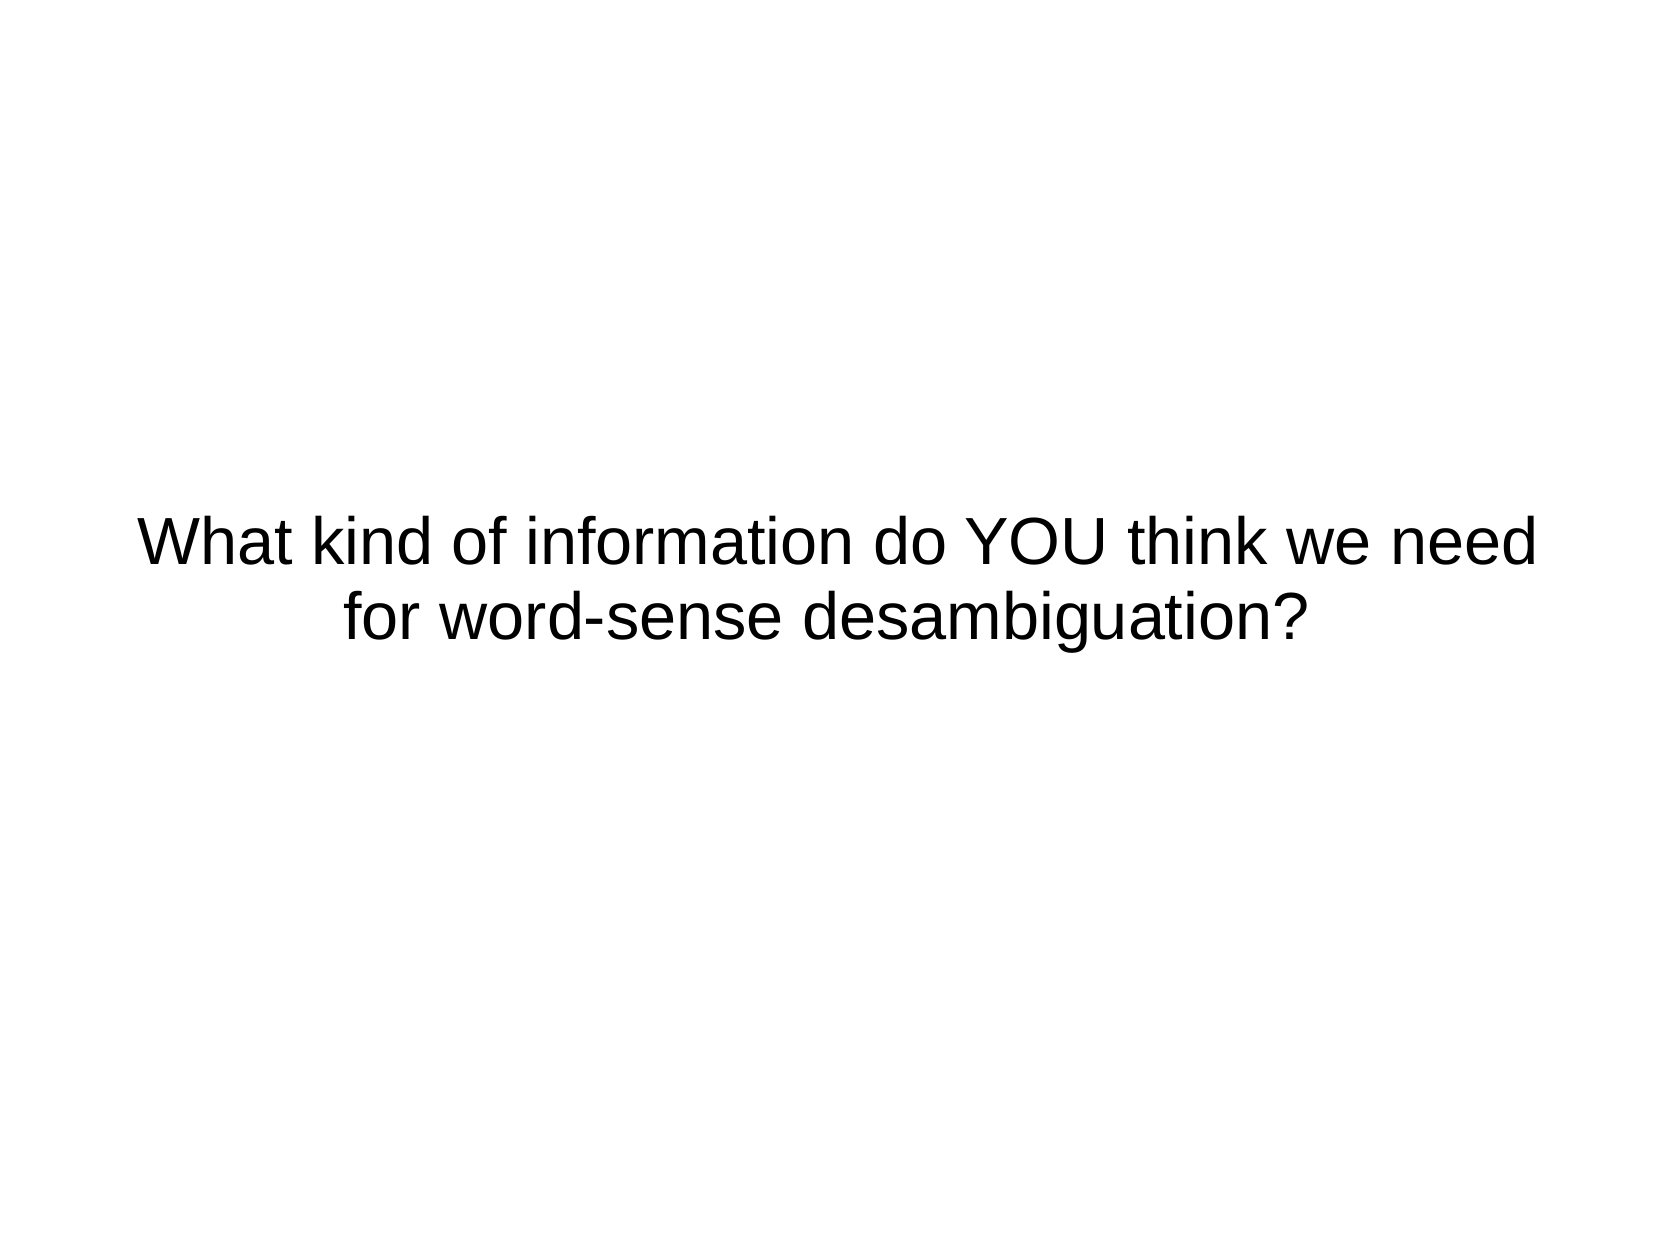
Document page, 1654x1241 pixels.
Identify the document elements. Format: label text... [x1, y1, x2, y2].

subtitle What kind of information do YOU think we need for word-sense desambiguation? [82, 49, 1571, 1109]
